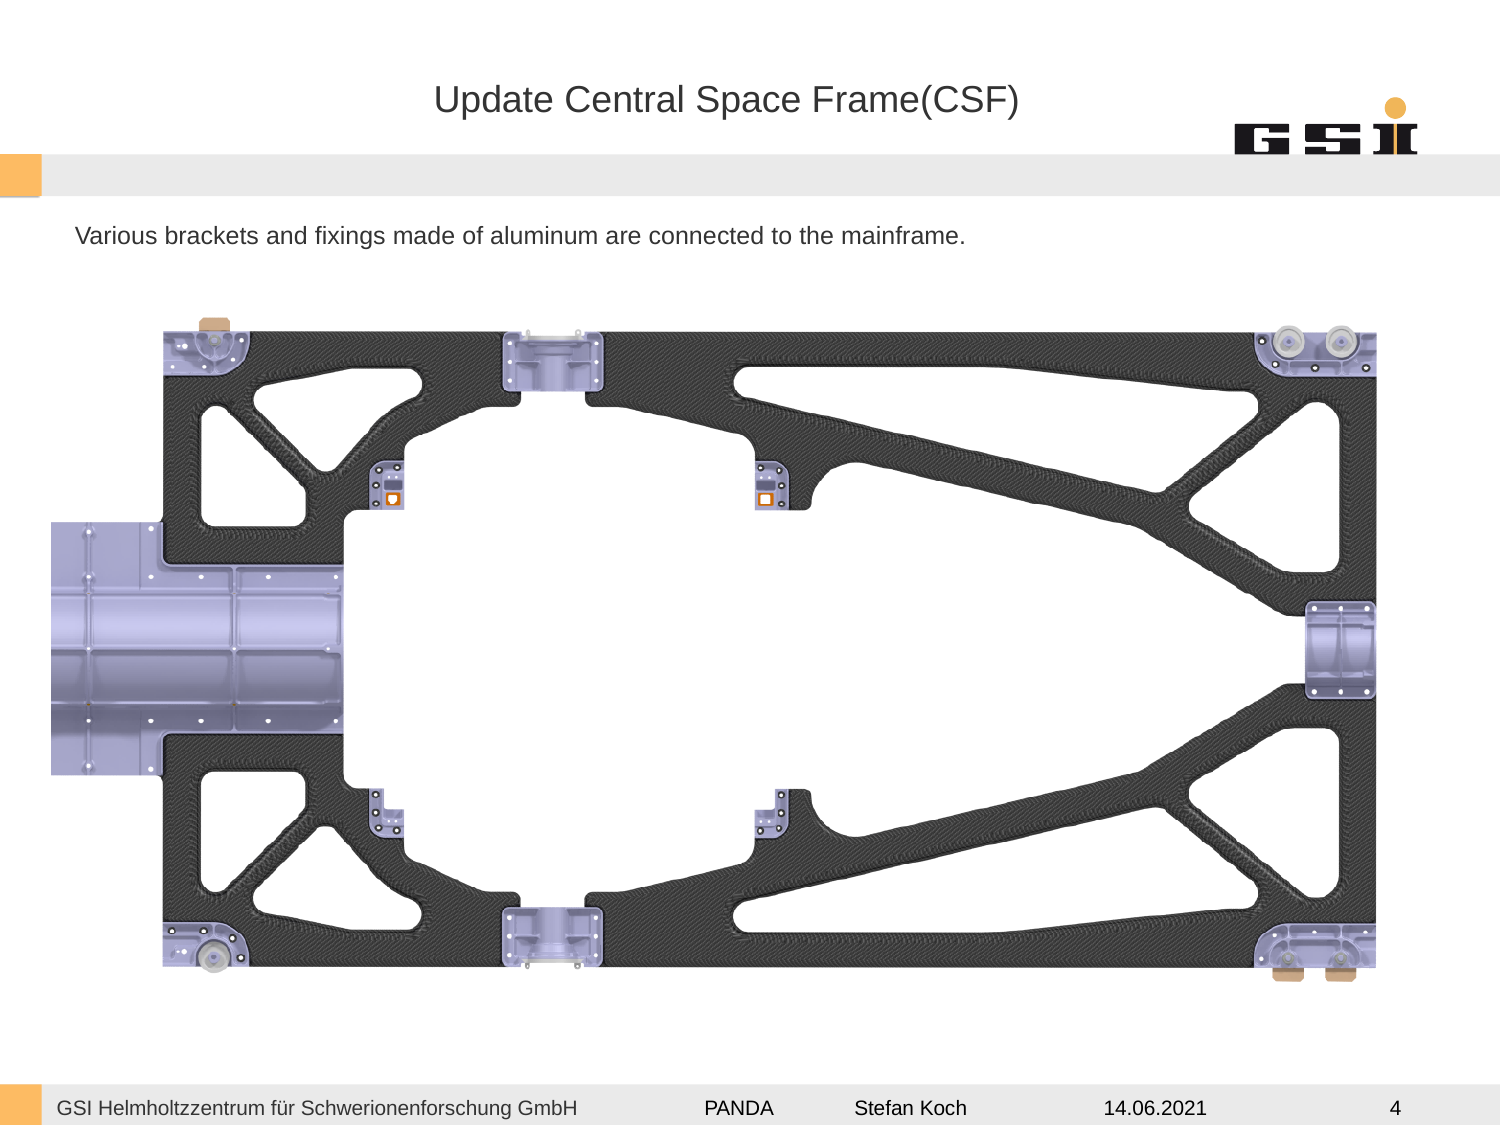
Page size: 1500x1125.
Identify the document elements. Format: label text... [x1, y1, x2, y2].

picture [51, 308, 1396, 1006]
picture [1233, 95, 1419, 154]
text_box Various brackets and fixings made of aluminum are connected to the mainframe. [60, 214, 1417, 286]
text_box Update Central Space Frame(CSF) [65, 67, 1105, 128]
